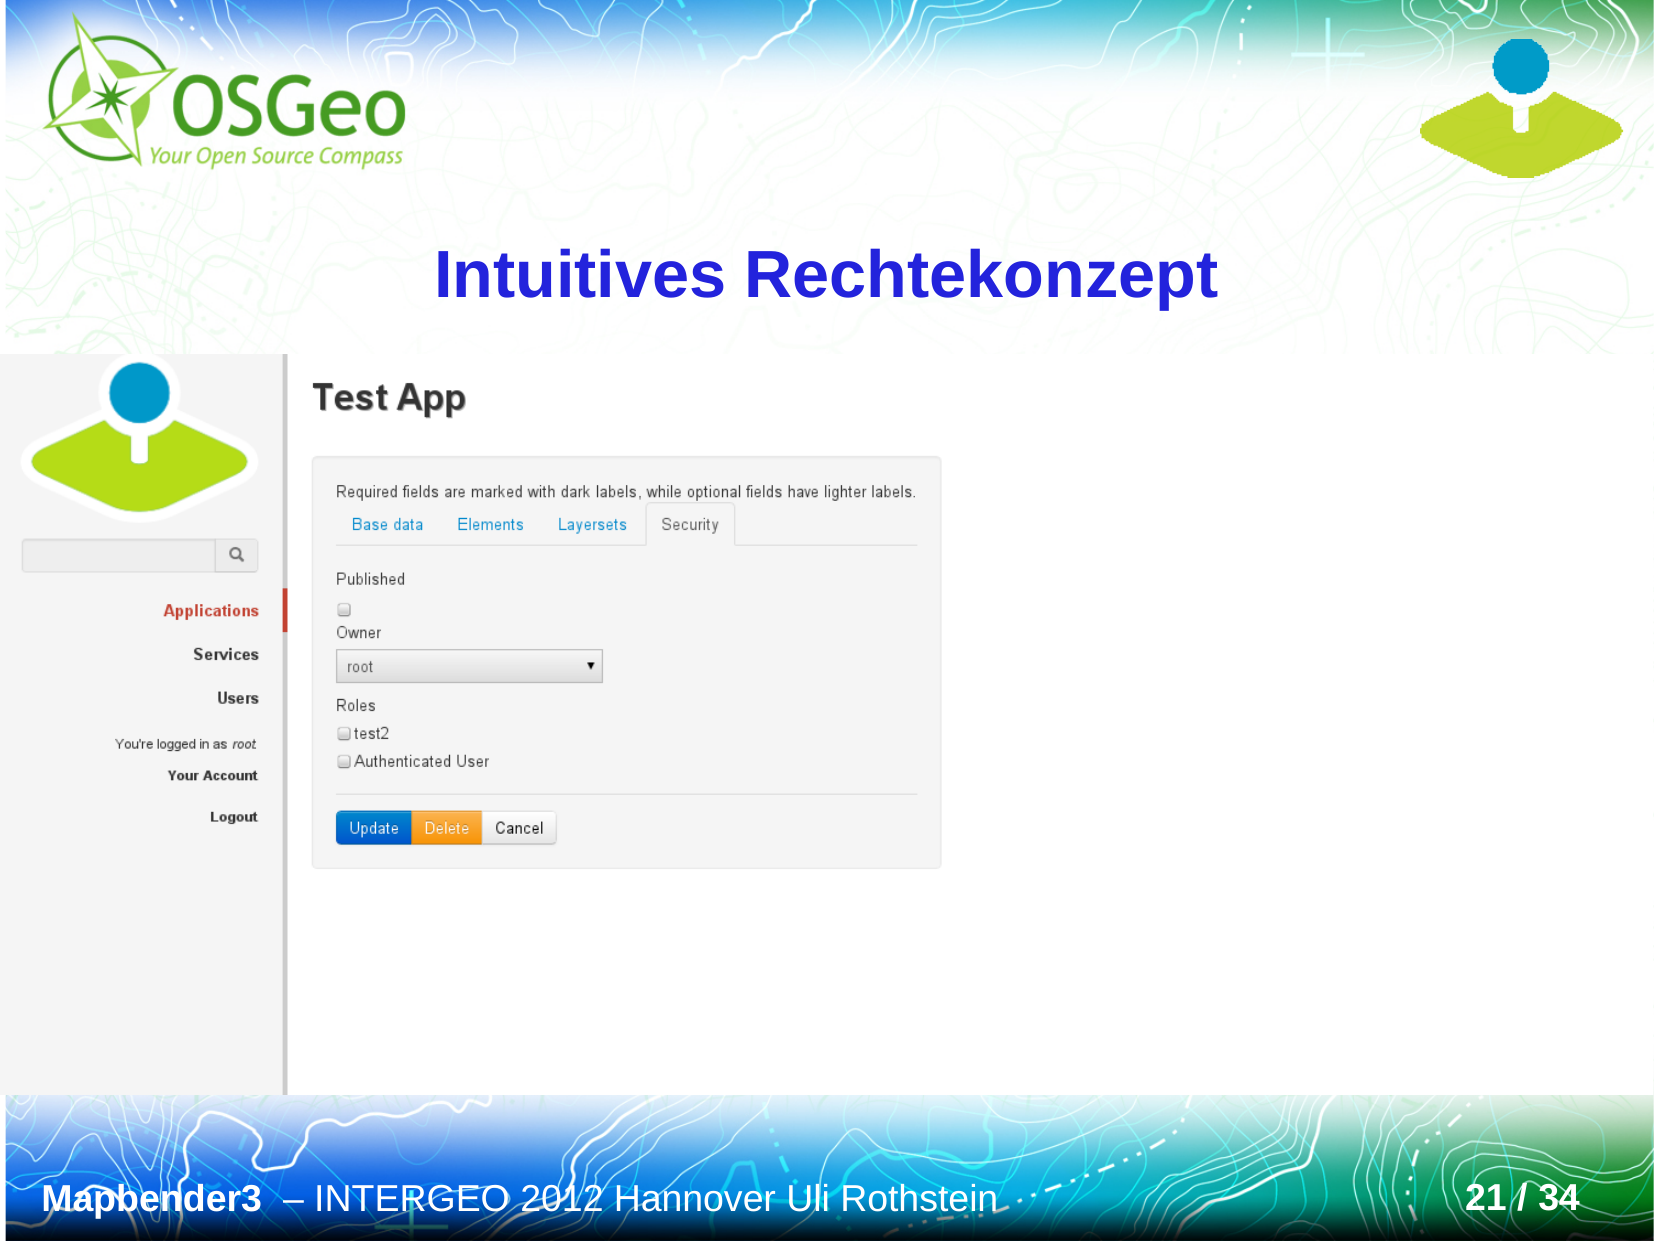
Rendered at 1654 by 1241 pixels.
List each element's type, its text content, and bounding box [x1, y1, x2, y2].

title Intuitives Rechtekonzept [82, 200, 1571, 349]
picture [0, 0, 1654, 1241]
